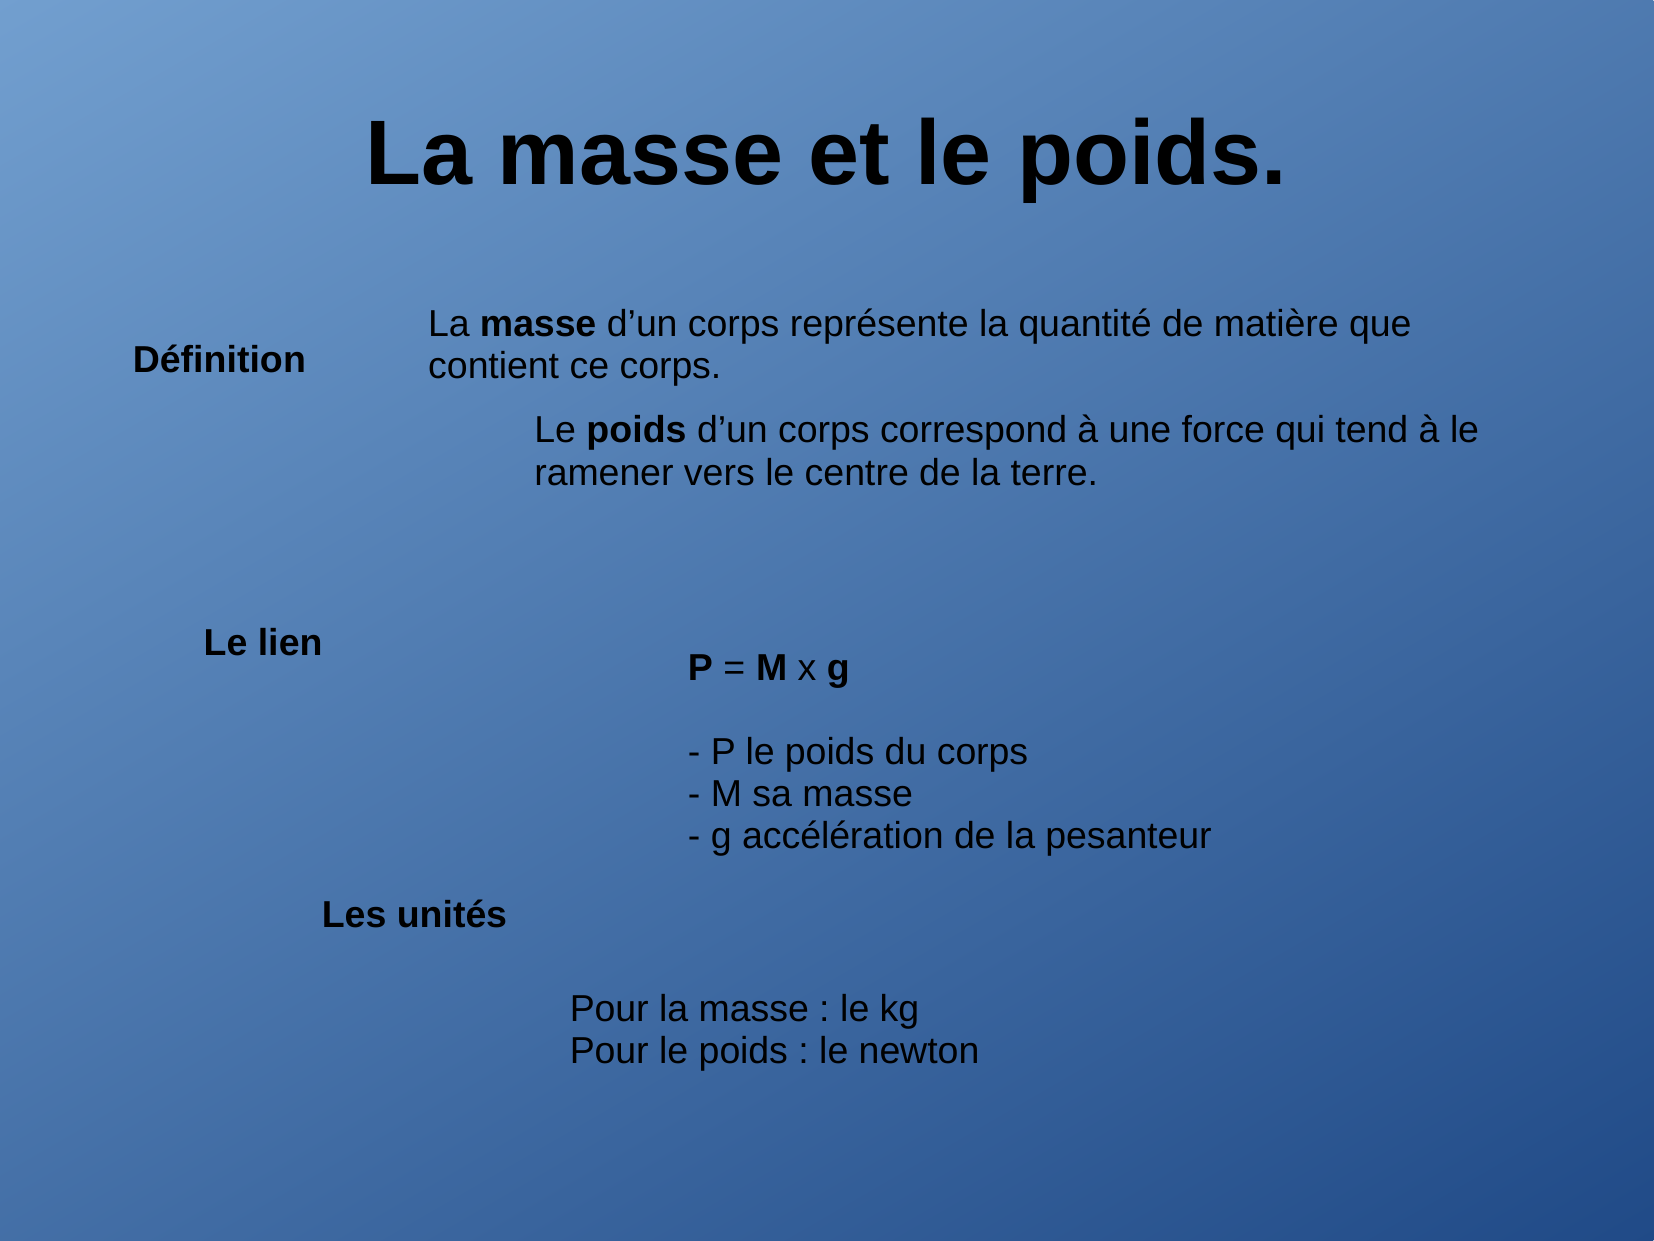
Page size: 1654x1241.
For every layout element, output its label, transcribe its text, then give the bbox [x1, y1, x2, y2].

text_box Définition [118, 330, 413, 388]
text_box La masse d’un corps représente la quantité de matière que contient ce corps. [413, 295, 1548, 394]
text_box Les unités [307, 885, 626, 943]
text_box Le lien [188, 614, 449, 671]
title La masse et le poids. [82, 49, 1571, 257]
text_box P = M x g - P le poids du corps - M sa masse - g accélération de la pesanteur [673, 639, 1288, 875]
text_box Le poids d’un corps correspond à une force qui tend à le ramener vers le centre de la terre. [519, 401, 1524, 500]
text_box Pour la masse : le kg Pour le poids : le newton [555, 980, 1087, 1087]
